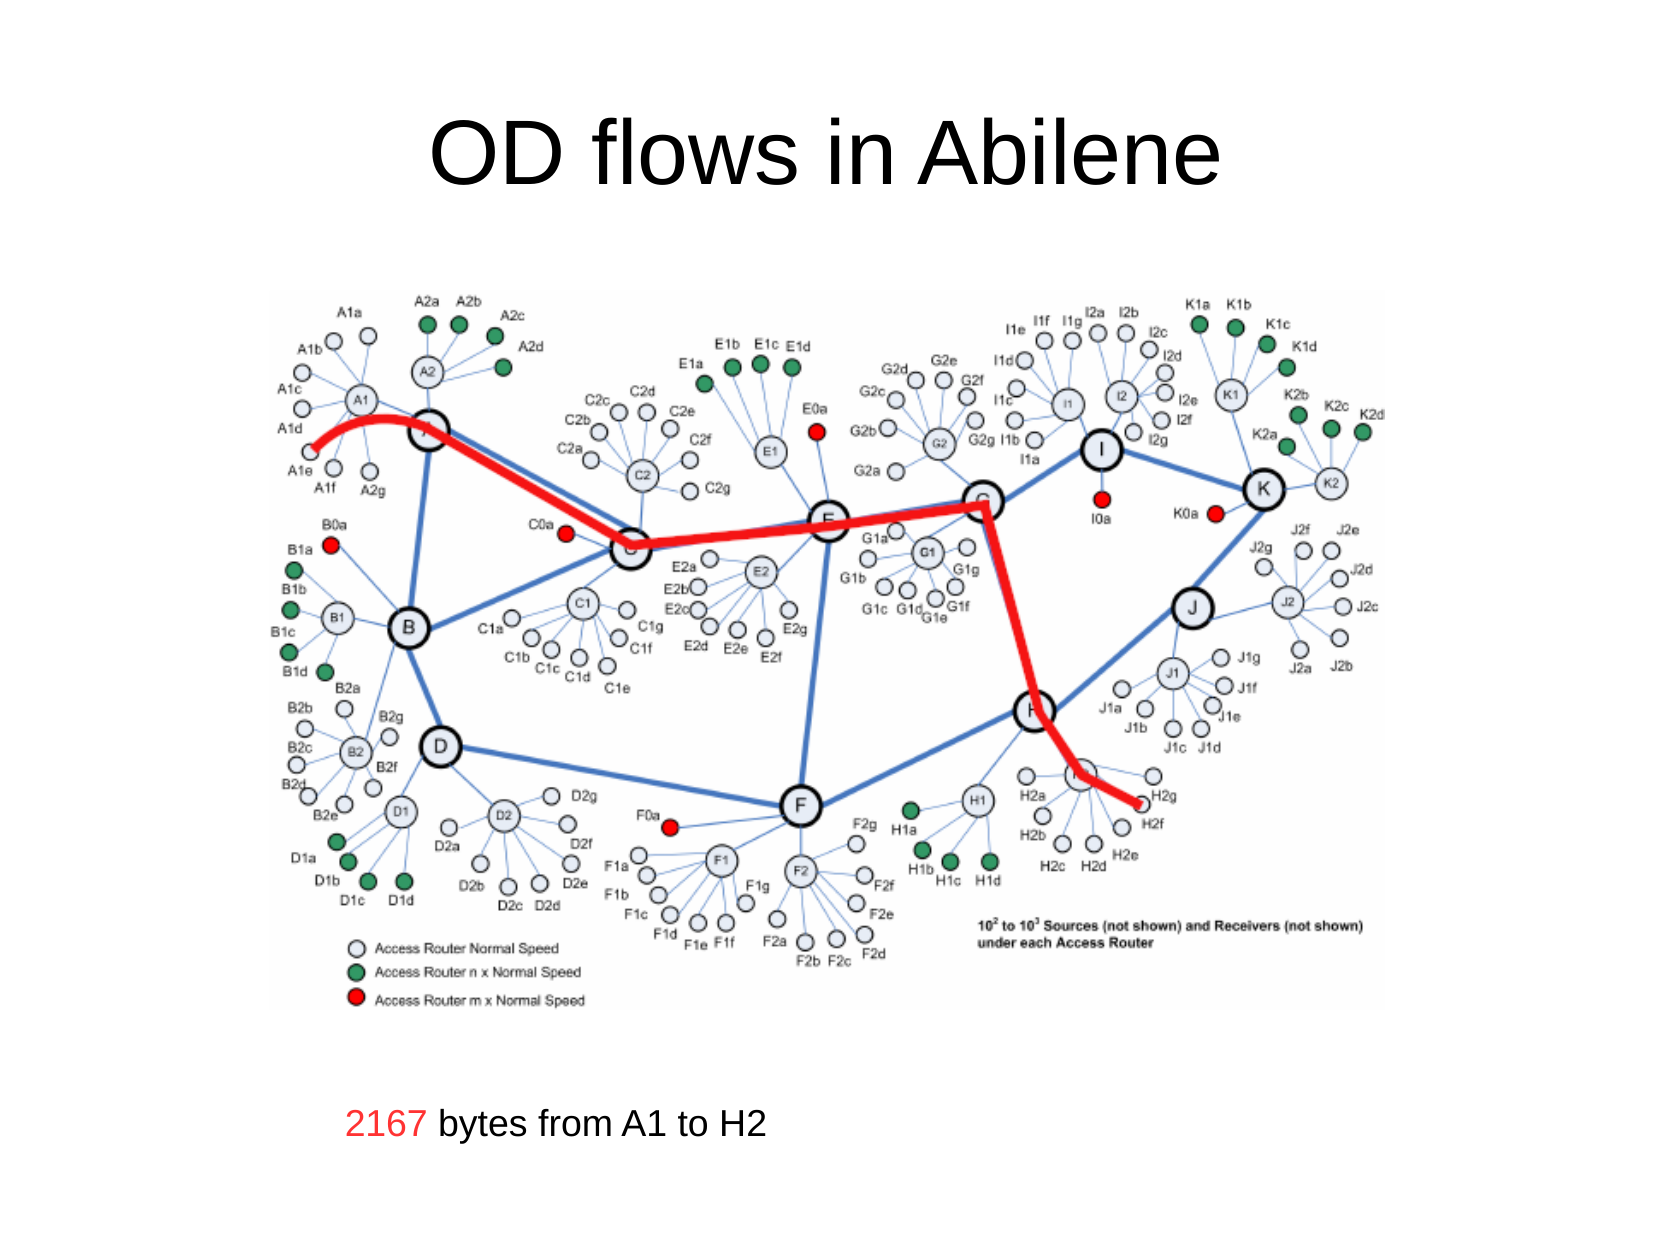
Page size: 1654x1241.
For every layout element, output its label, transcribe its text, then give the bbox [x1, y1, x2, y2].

picture [268, 290, 1385, 1010]
title OD flows in Abilene [82, 49, 1571, 257]
text_box 2167 bytes from A1 to H2 [330, 1095, 1231, 1154]
